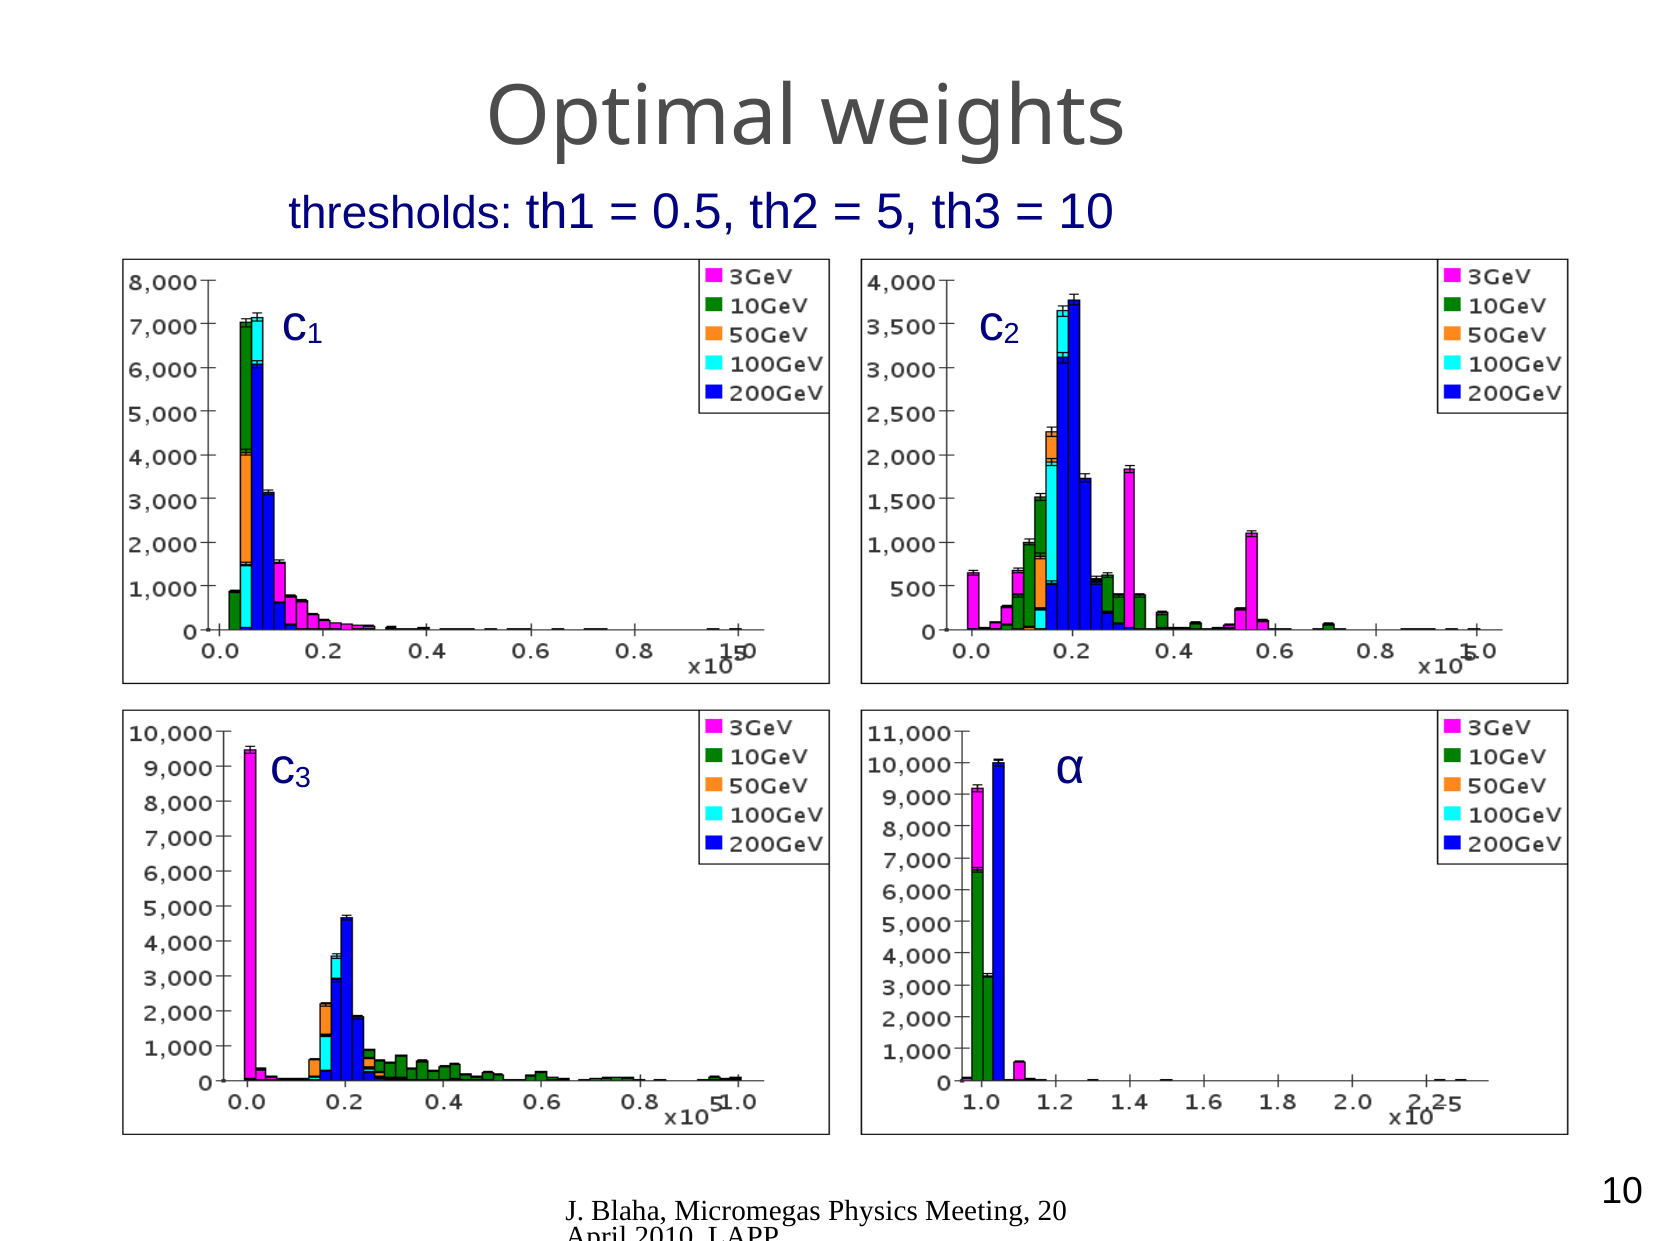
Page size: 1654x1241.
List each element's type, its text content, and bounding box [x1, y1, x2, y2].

text_box α [1040, 730, 1120, 802]
text_box c3 [255, 730, 335, 819]
picture [107, 246, 1584, 1149]
text_box c1 [267, 287, 347, 376]
title Optimal weights [0, 18, 1635, 208]
text_box thresholds: th1 = 0.5, th2 = 5, th3 = 10 [273, 175, 1502, 246]
text_box c2 [963, 287, 1043, 376]
text_box 10 [1586, 1161, 1654, 1219]
